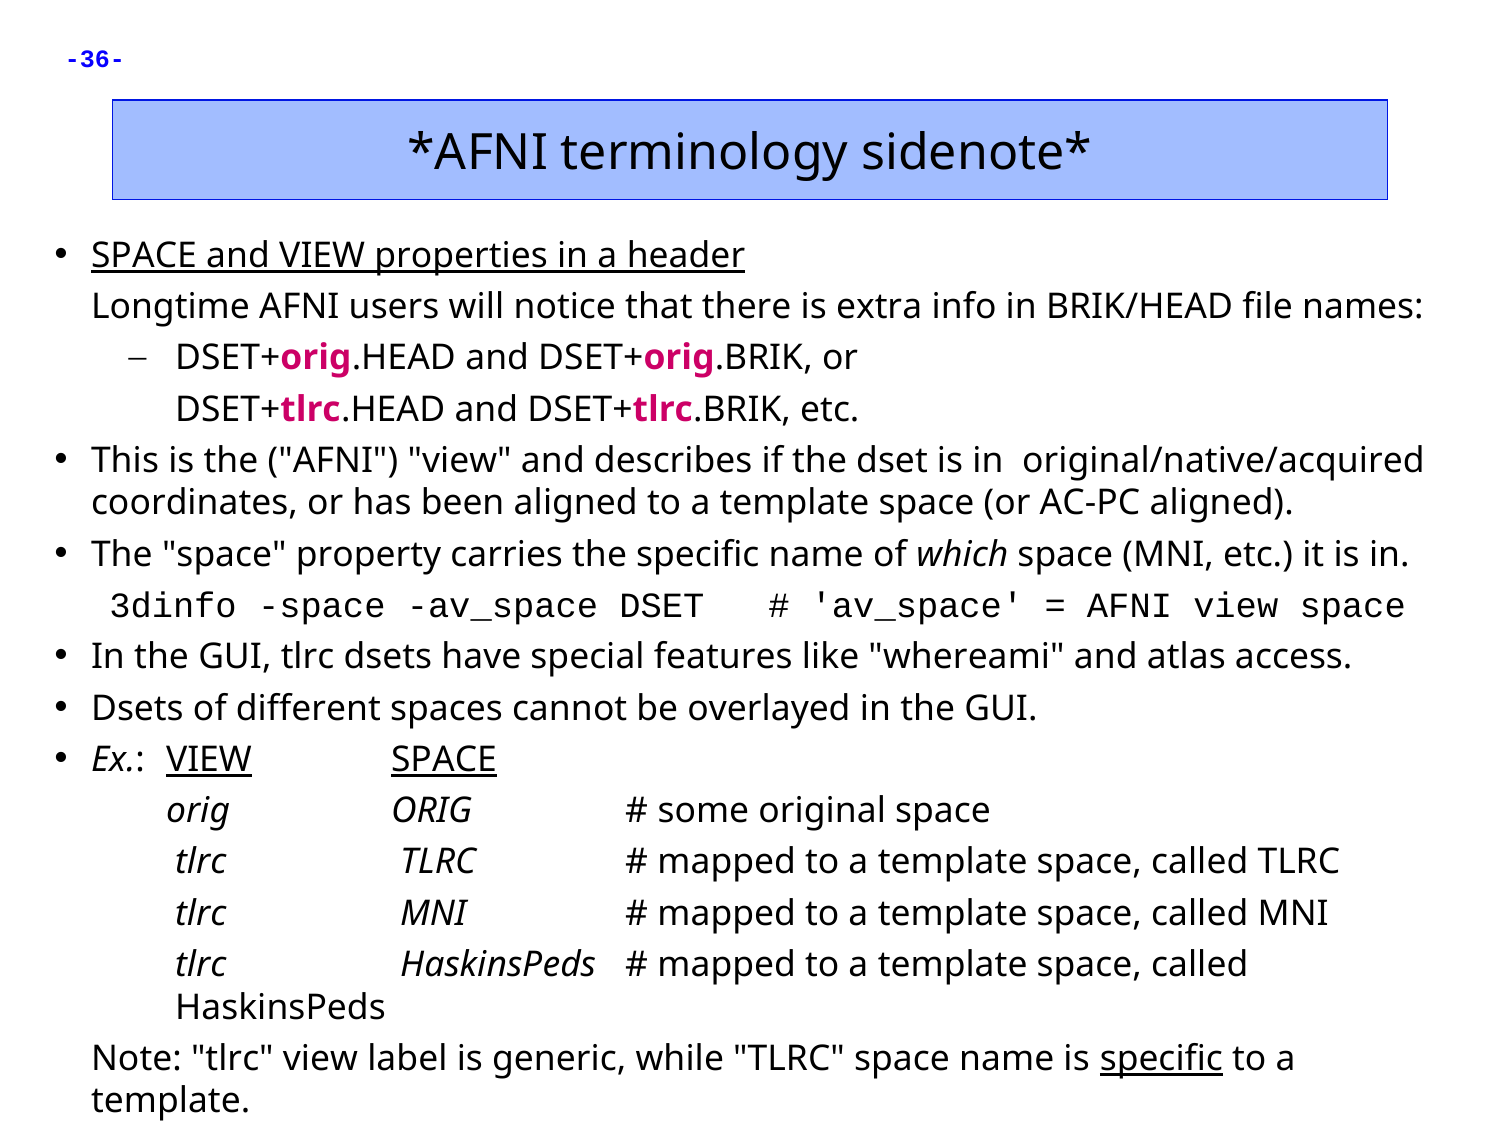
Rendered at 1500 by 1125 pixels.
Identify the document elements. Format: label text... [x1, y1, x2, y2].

text_box *AFNI terminology sidenote* [112, 99, 1388, 200]
text_box SPACE and VIEW properties in a header Longtime AFNI users will notice that there is extra info in BRIK/HEAD file names: DSET+orig.HEAD and DSET+orig.BRIK, or DSET+tlrc.HEAD and DSET+tlrc.BRIK, etc. This is the ("AFNI") "view" and describes if the dset is in original/native/acquired coordinates, or has been aligned to a template space (or AC-PC aligned). The "space" property carries the specific name of which space (MNI, etc.) it is in. 3dinfo -space -av_space DSET # 'av_space' = AFNI view space In the GUI, tlrc dsets have special features like "whereami" and atlas access. Dsets of different spaces cannot be overlayed in the GUI. Ex.: VIEW SPACE orig ORIG # some original space tlrc TLRC # mapped to a template space, called TLRC tlrc MNI # mapped to a template space, called MNI tlrc HaskinsPeds # mapped to a template space, called HaskinsPeds Note: "tlrc" view label is generic, while "TLRC" space name is specific to a template. Fun fact: these properties also map onto NIFTI sform and qform codes directly. [38, 223, 1458, 1057]
